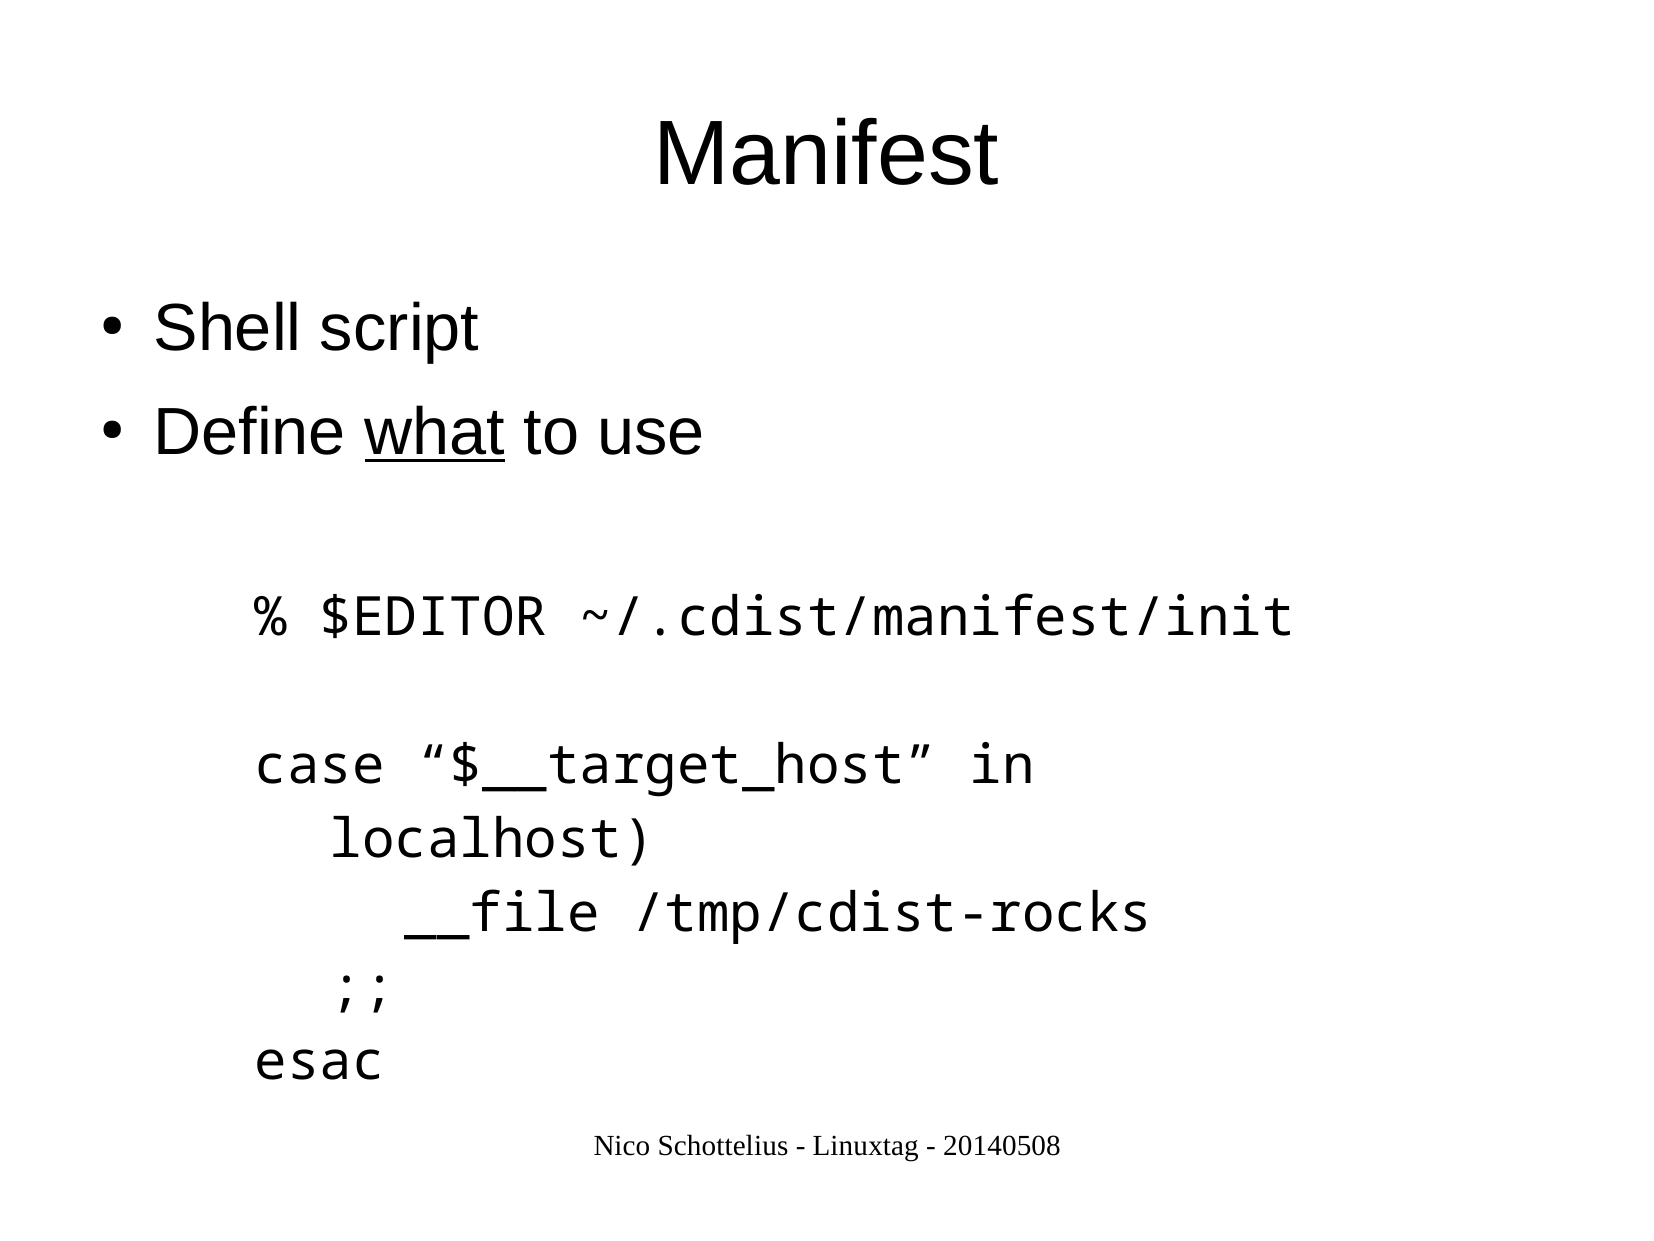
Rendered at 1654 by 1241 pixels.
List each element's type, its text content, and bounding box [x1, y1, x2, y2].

list Shell script Define what to use [82, 290, 1538, 1010]
title Manifest [82, 49, 1571, 257]
text_box % $EDITOR ~/.cdist/manifest/init case “$__target_host” in localhost) __file /tmp/cdist-rocks ;; esac [239, 1010, 1380, 1229]
